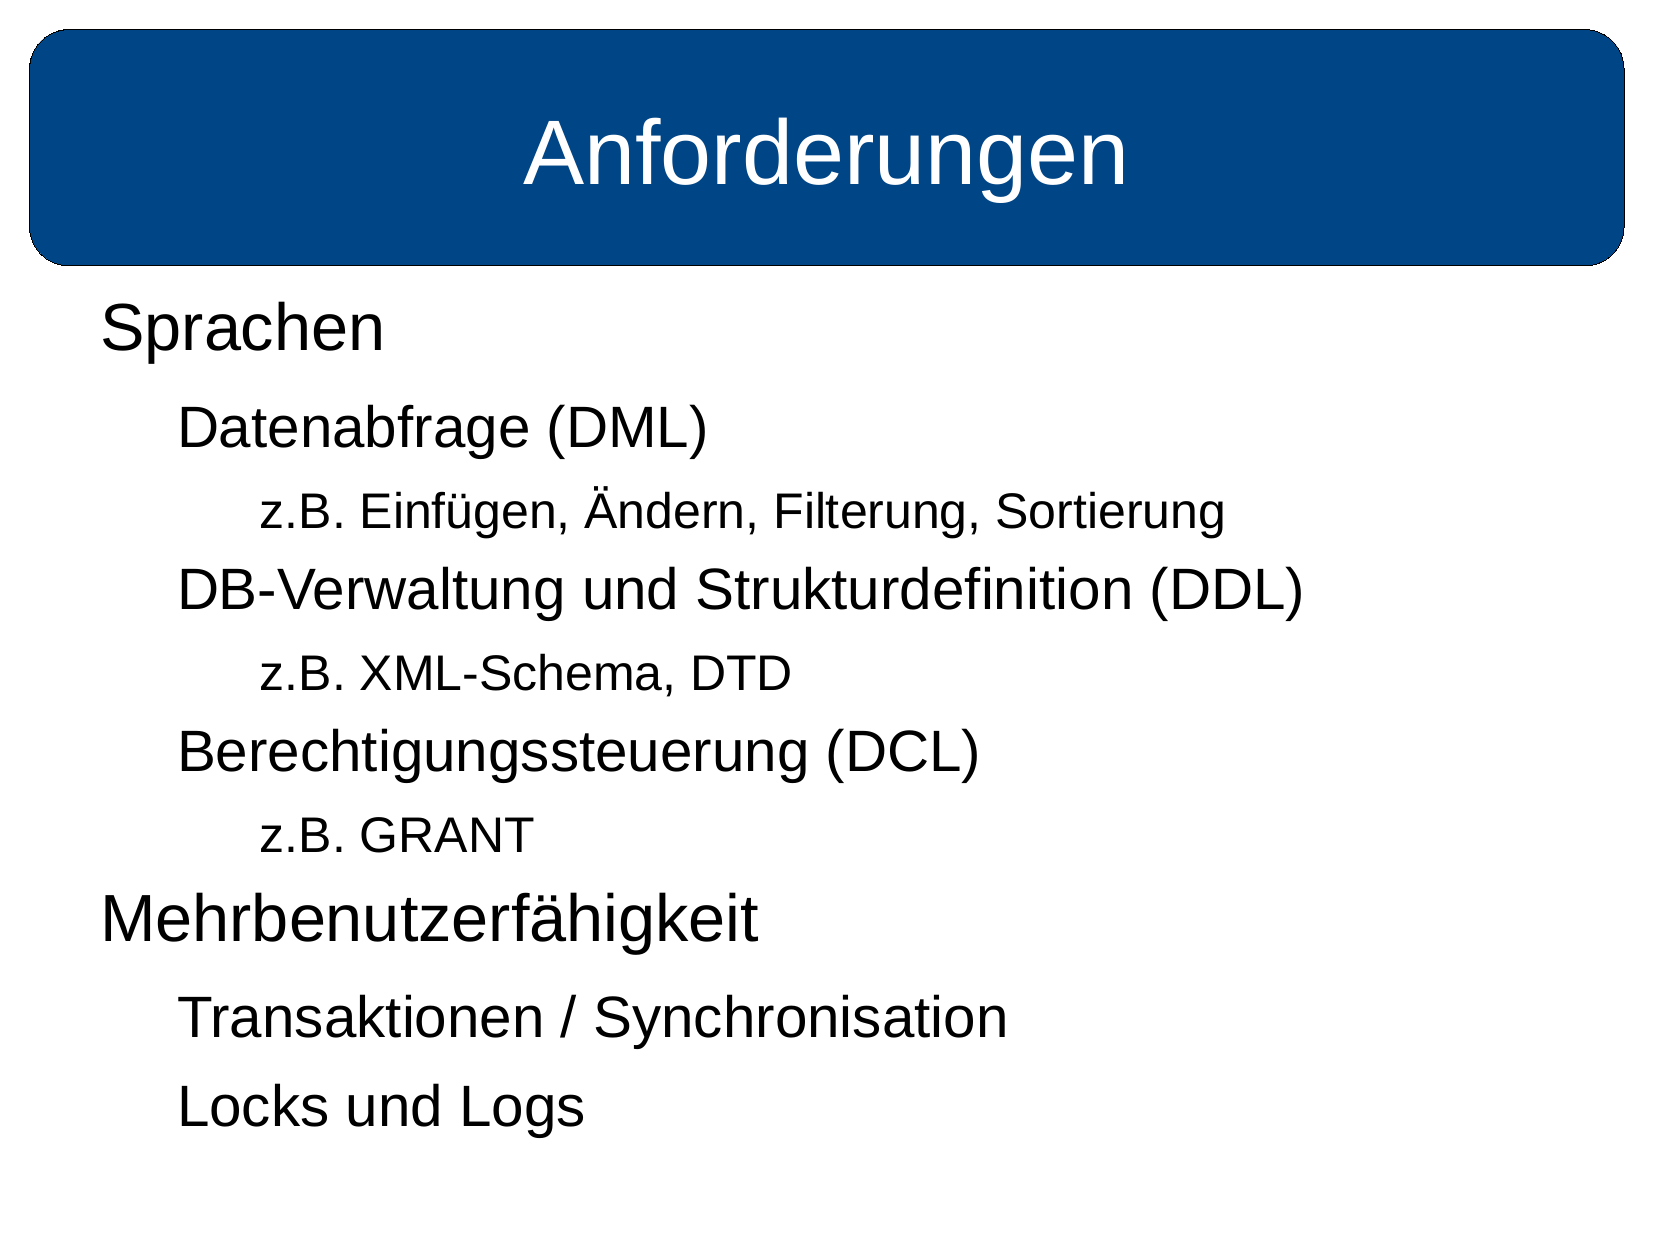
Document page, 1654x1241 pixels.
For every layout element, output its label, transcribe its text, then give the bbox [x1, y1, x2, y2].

list Sprachen Datenabfrage (DML) z.B. Einfügen, Ändern, Filterung, Sortierung DB-Verwaltung und Strukturdefinition (DDL) z.B. XML-Schema, DTD Berechtigungssteuerung (DCL) z.B. GRANT Mehrbenutzerfähigkeit Transaktionen / Synchronisation Locks und Logs [82, 290, 1571, 1138]
title Anforderungen [82, 49, 1571, 257]
